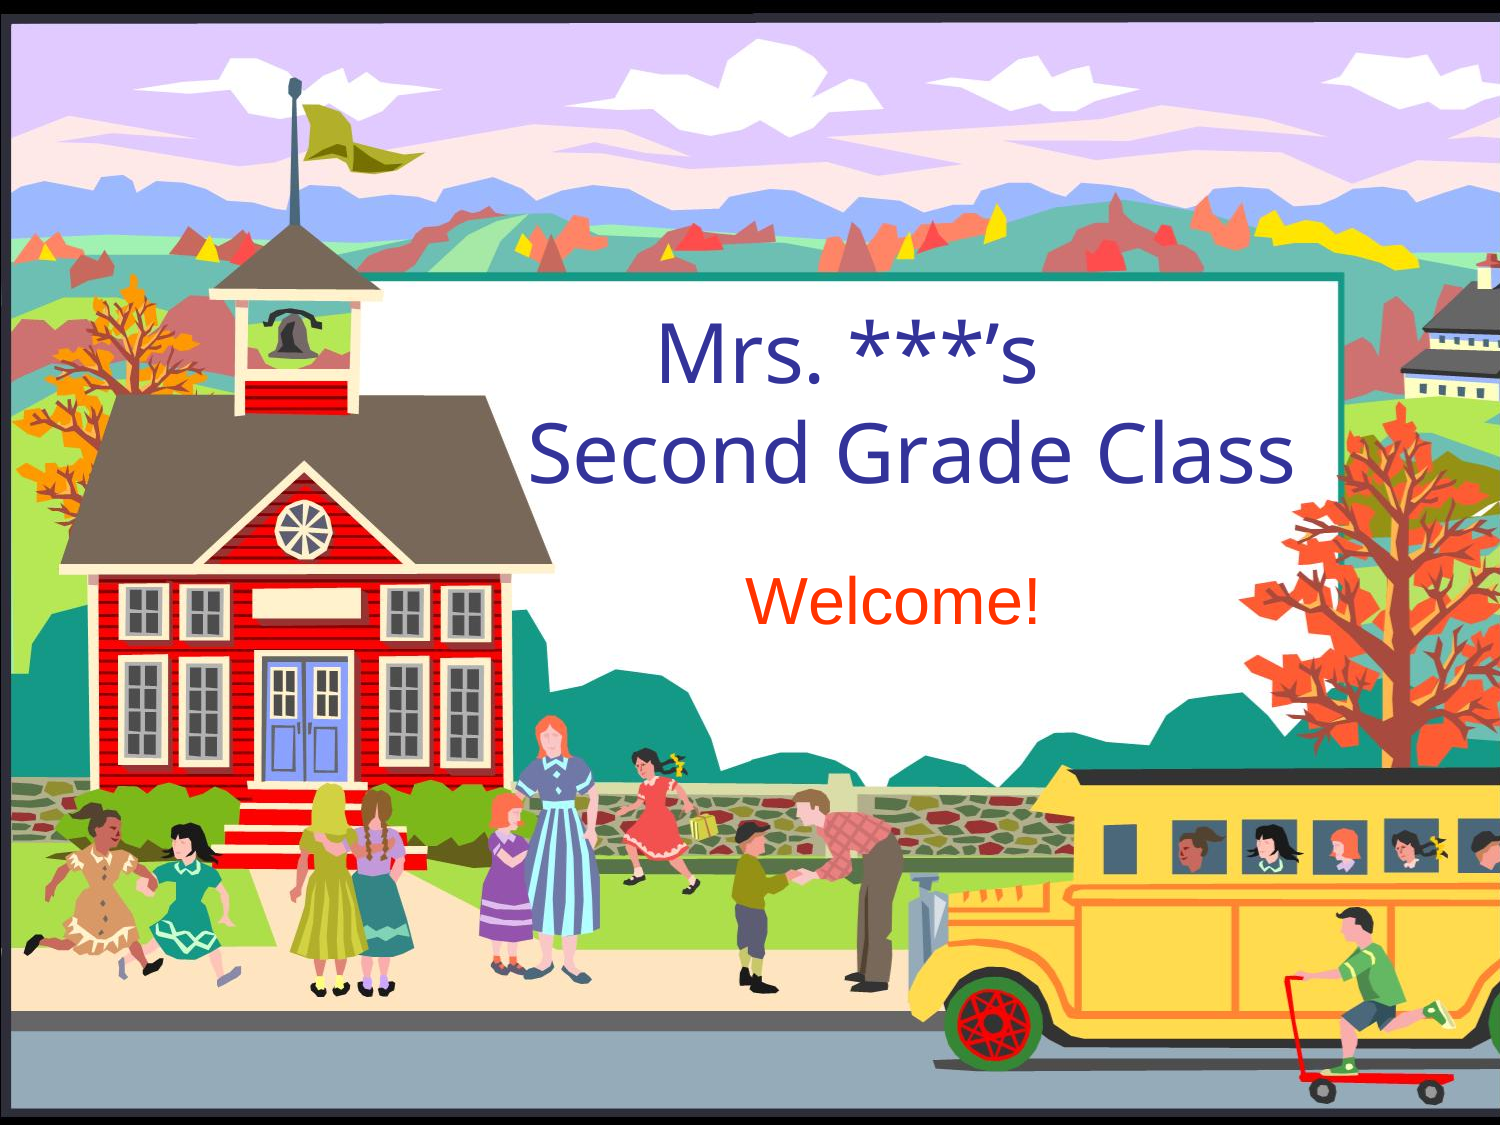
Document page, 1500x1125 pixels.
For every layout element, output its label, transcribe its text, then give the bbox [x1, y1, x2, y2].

title Mrs. ***’s Second Grade Class [387, 282, 1351, 518]
picture [0, 0, 1500, 1125]
text_box Welcome! [537, 549, 1250, 646]
